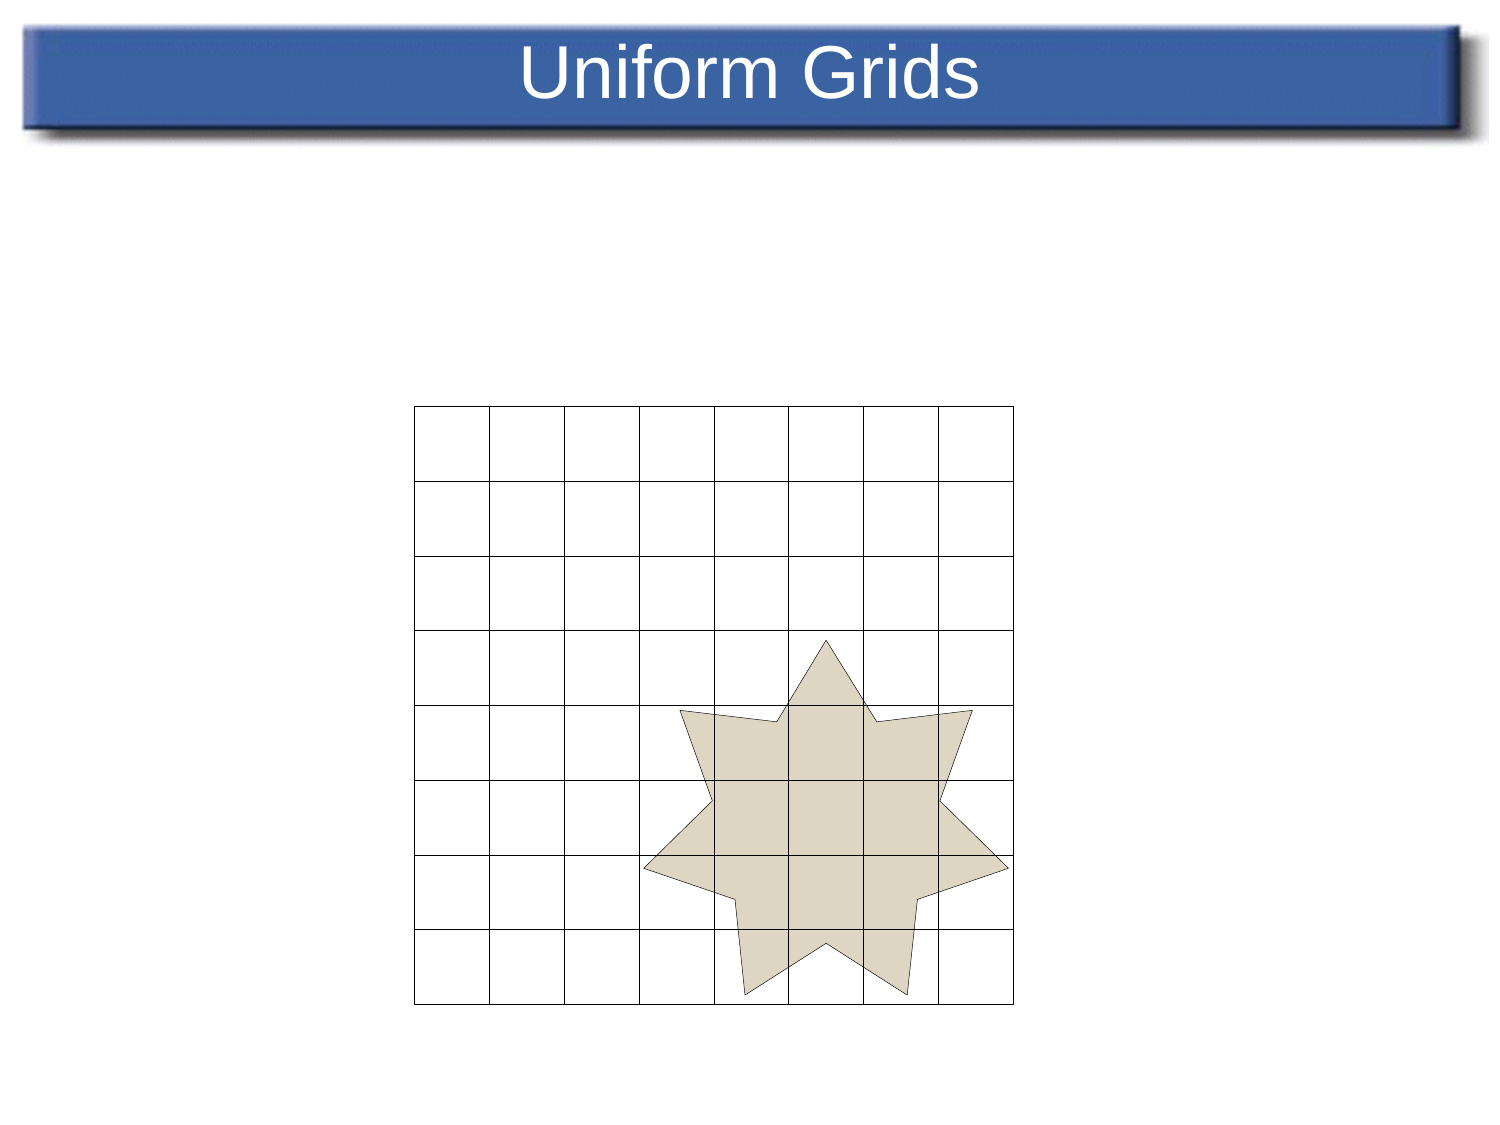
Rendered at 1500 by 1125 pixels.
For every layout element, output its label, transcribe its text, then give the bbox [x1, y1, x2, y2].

chart [262, 375, 1268, 1047]
title Uniform Grids [75, 0, 1426, 138]
picture [21, 22, 1489, 149]
